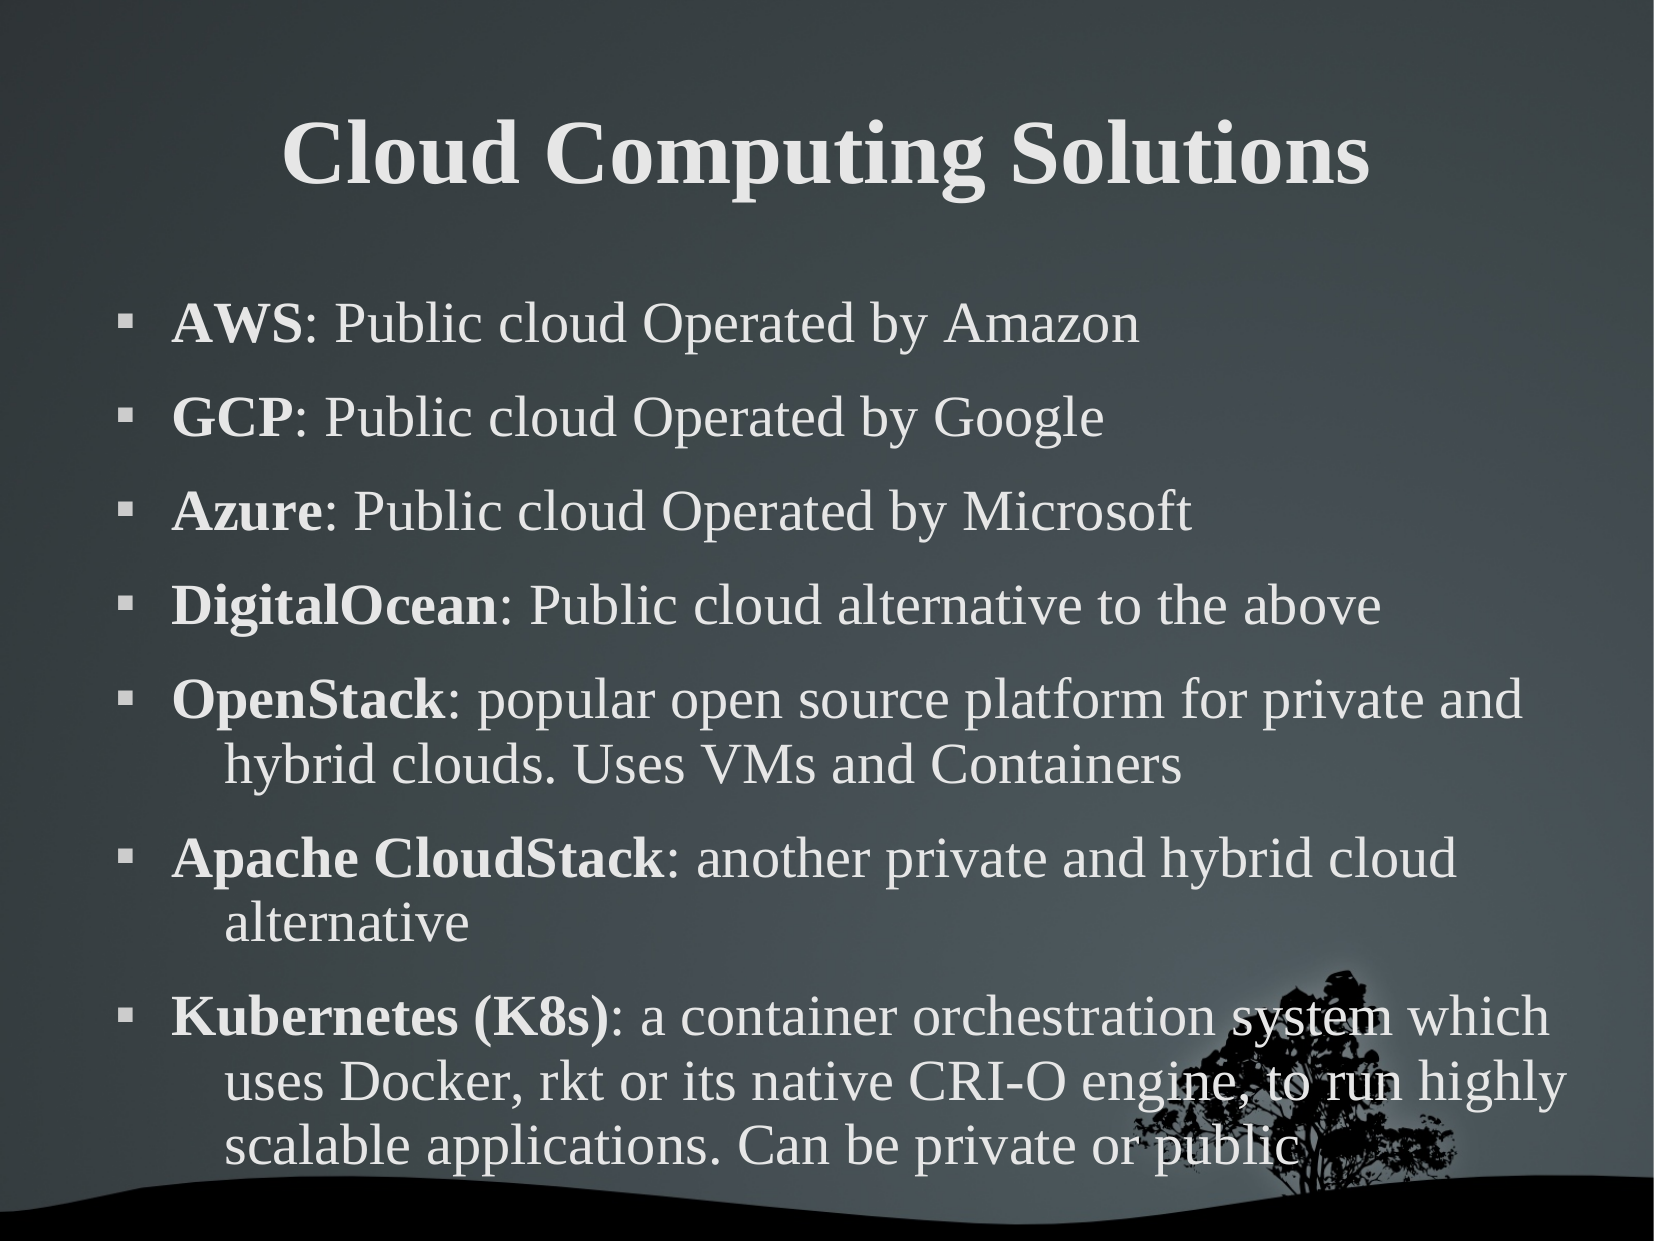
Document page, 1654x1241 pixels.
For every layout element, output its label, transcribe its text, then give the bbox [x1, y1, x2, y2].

picture [0, 0, 1654, 1241]
list AWS: Public cloud Operated by Amazon GCP: Public cloud Operated by Google Azure: Public cloud Operated by Microsoft DigitalOcean: Public cloud alternative to the above OpenStack: popular open source platform for private and hybrid clouds. Uses VMs and Containers Apache CloudStack: another private and hybrid cloud alternative Kubernetes (K8s): a container orchestration system which uses Docker, rkt or its native CRI-O engine, to run highly scalable applications. Can be private or public [82, 290, 1571, 1178]
title Cloud Computing Solutions [82, 49, 1571, 257]
